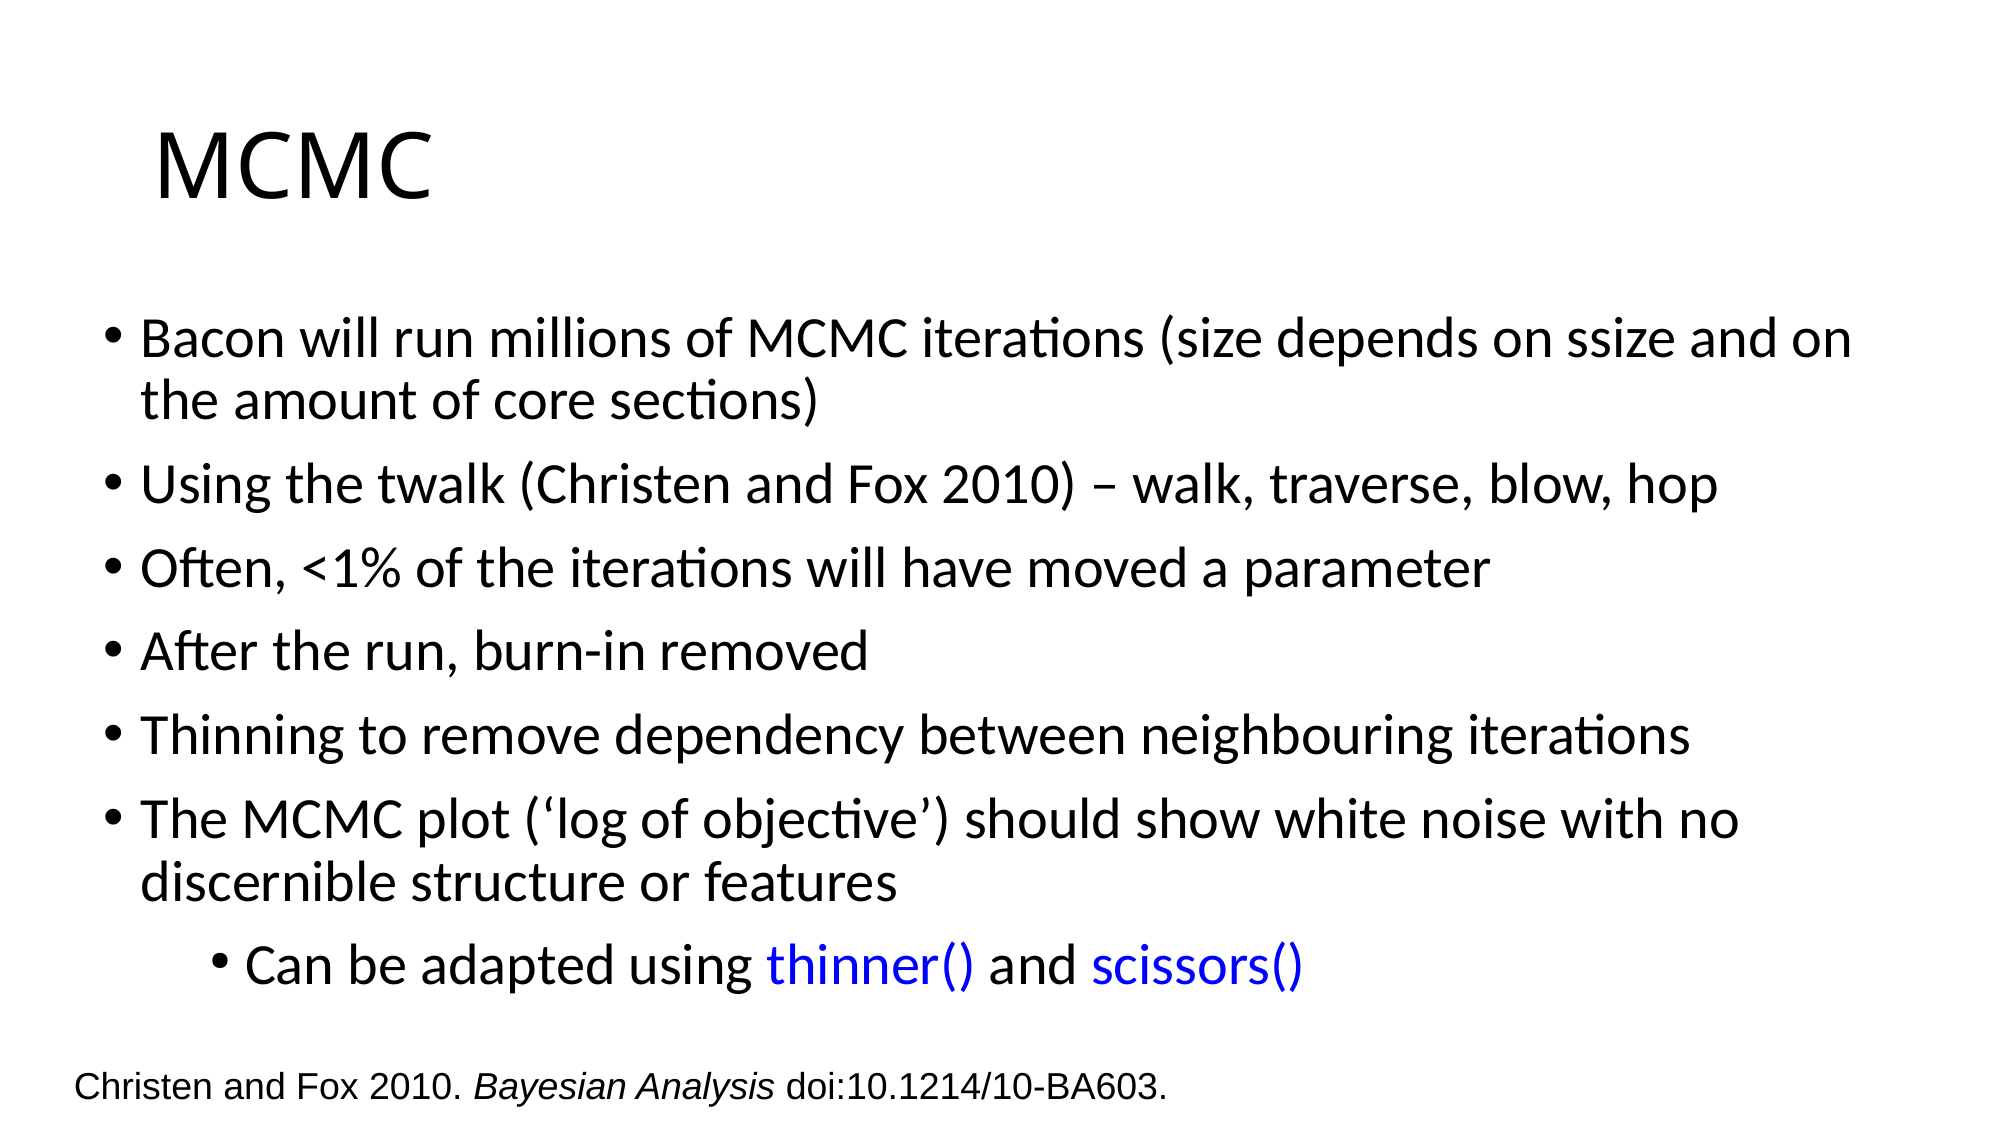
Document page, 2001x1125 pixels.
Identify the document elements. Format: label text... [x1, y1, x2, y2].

text_box MCMC [137, 59, 1863, 278]
text_box Christen and Fox 2010. Bayesian Analysis doi:10.1214/10-BA603. [59, 1058, 1184, 1116]
text_box Bacon will run millions of MCMC iterations (size depends on ssize and on the amount of core sections) Using the twalk (Christen and Fox 2010) – walk, traverse, blow, hop Often, <1% of the iterations will have moved a parameter After the run, burn-in removed Thinning to remove dependency between neighbouring iterations The MCMC plot (‘log of objective’) should show white noise with no discernible structure or features Can be adapted using thinner() and scissors() [88, 299, 1949, 1014]
